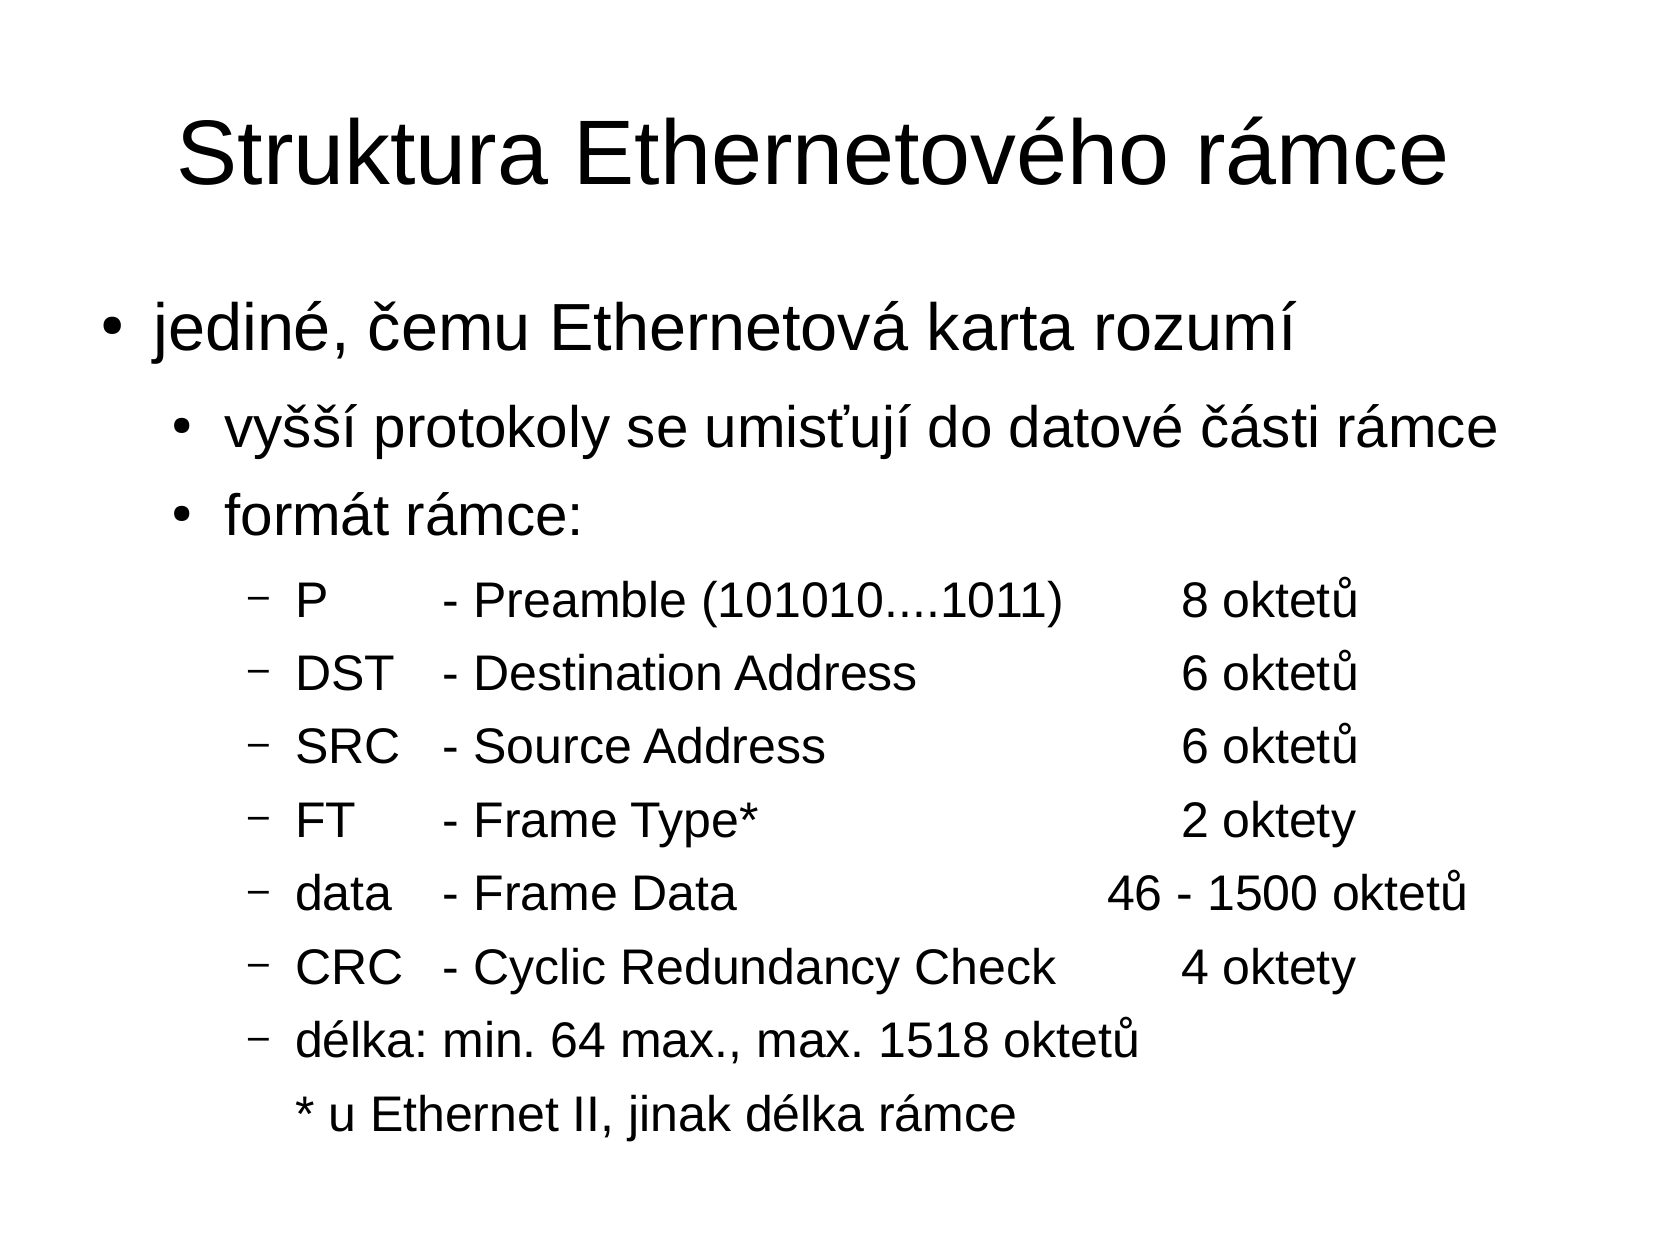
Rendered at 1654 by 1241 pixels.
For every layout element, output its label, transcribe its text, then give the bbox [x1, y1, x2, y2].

title Struktura Ethernetového rámce [82, 49, 1571, 257]
list jediné, čemu Ethernetová karta rozumí vyšší protokoly se umisťují do datové části rámce formát rámce: P - Preamble (101010....1011) 8 oktetů DST - Destination Address 6 oktetů SRC - Source Address 6 oktetů FT - Frame Type* 2 oktety data - Frame Data 46 - 1500 oktetů CRC - Cyclic Redundancy Check 4 oktety délka: min. 64 max., max. 1518 oktetů * u Ethernet II, jinak délka rámce [82, 290, 1571, 1142]
